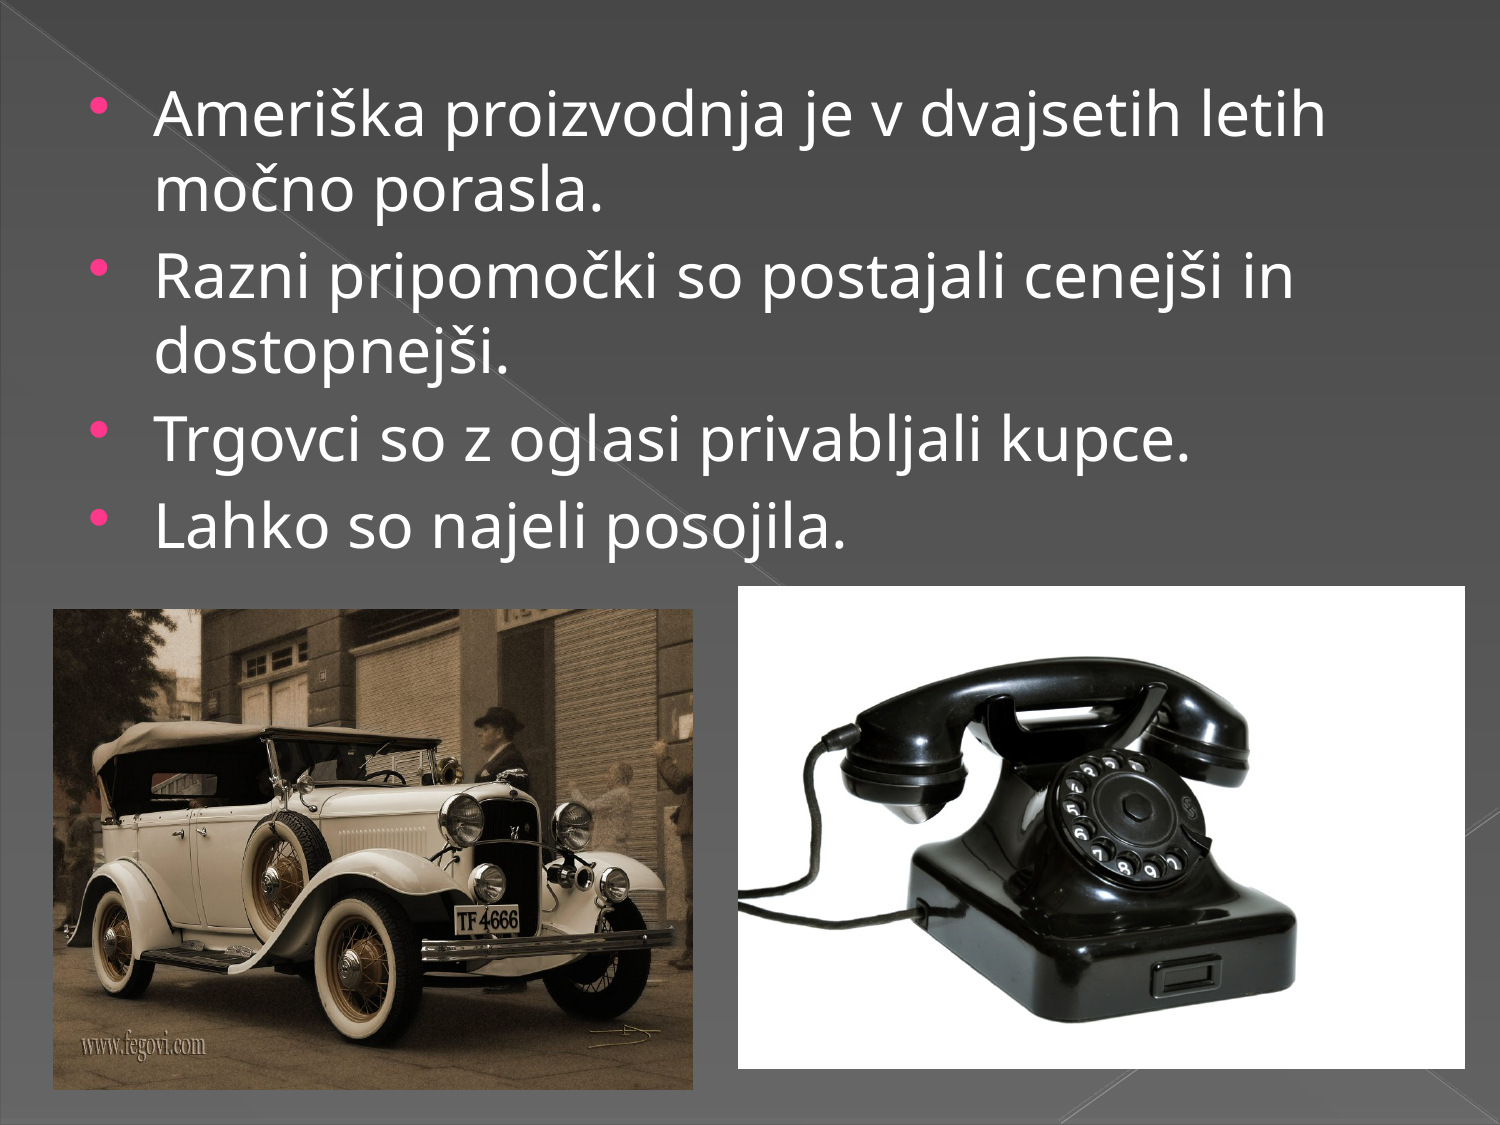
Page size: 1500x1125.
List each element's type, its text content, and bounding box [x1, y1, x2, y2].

picture [53, 609, 693, 1090]
picture [738, 586, 1465, 1069]
list Ameriška proizvodnja je v dvajsetih letih močno porasla. Razni pripomočki so postajali cenejši in dostopnejši. Trgovci so z oglasi privabljali kupce. Lahko so najeli posojila. [64, 66, 1414, 918]
